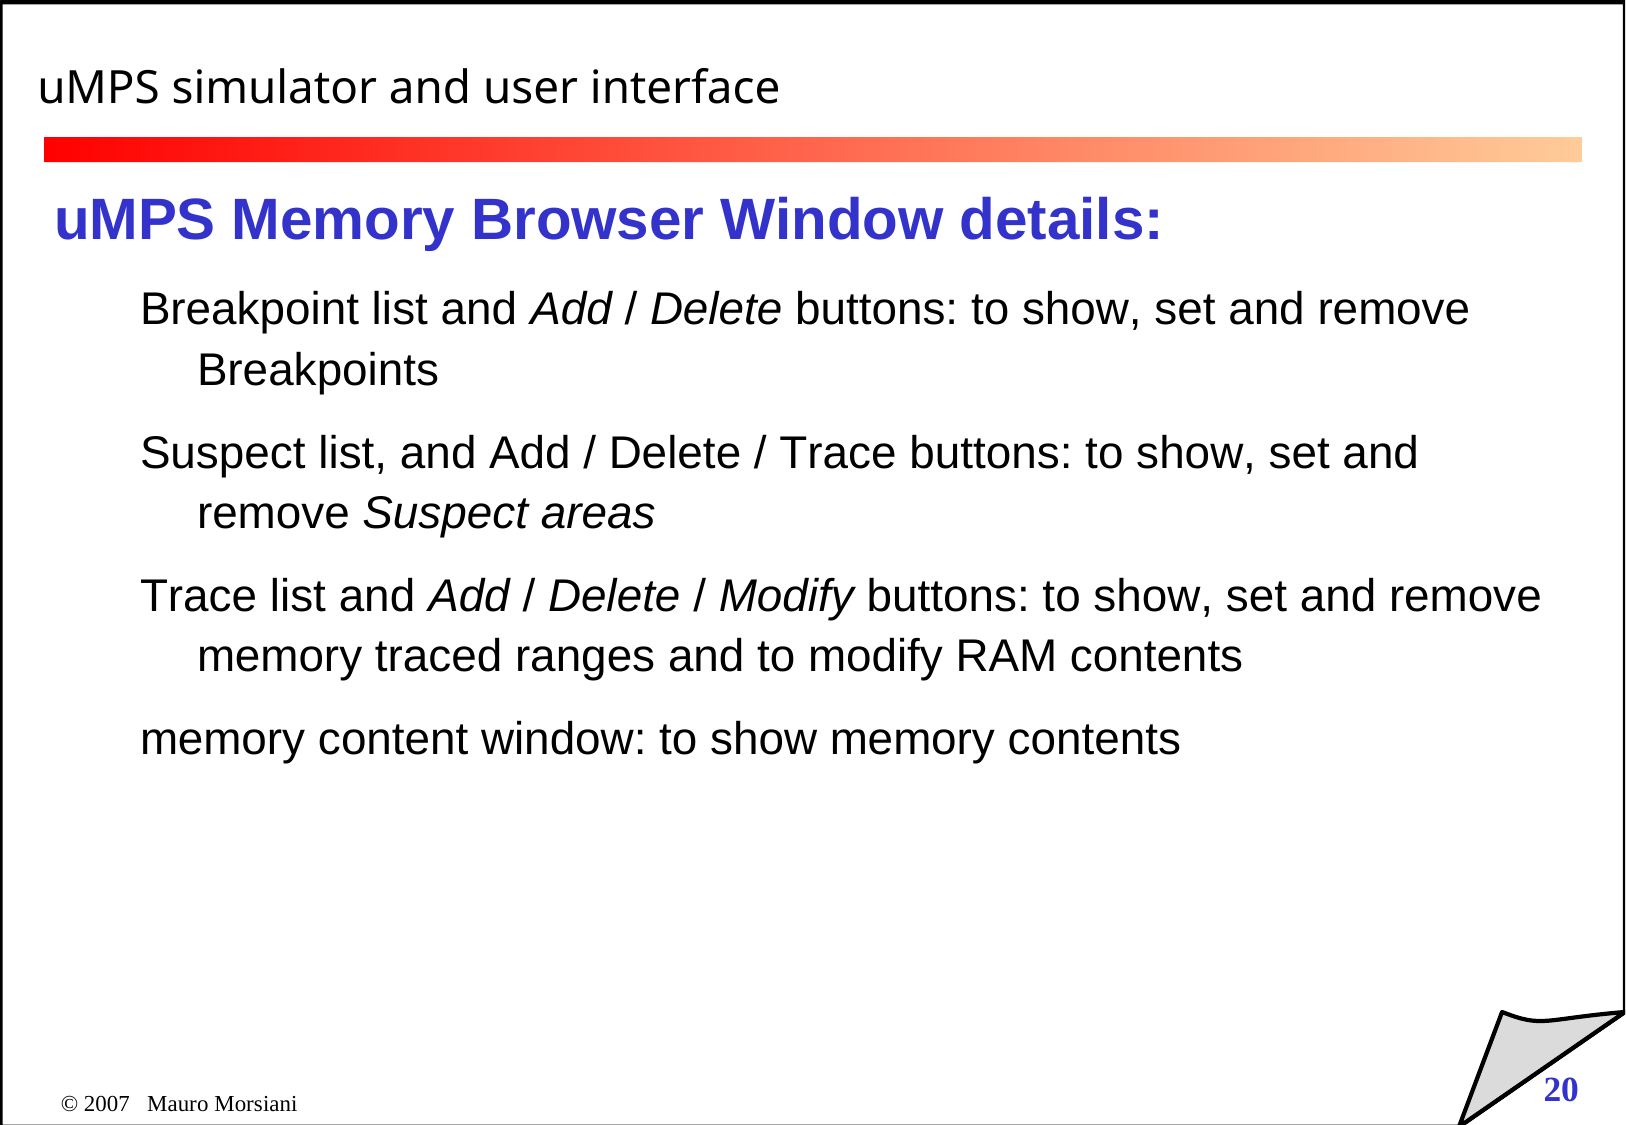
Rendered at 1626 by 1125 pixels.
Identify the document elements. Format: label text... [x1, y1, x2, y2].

list uMPS Memory Browser Window details: Breakpoint list and Add / Delete buttons: to show, set and remove Breakpoints Suspect list, and Add / Delete / Trace buttons: to show, set and remove Suspect areas Trace list and Add / Delete / Modify buttons: to show, set and remove memory traced ranges and to modify RAM contents memory content window: to show memory contents [54, 187, 1571, 1124]
title uMPS simulator and user interface [37, 44, 1588, 131]
